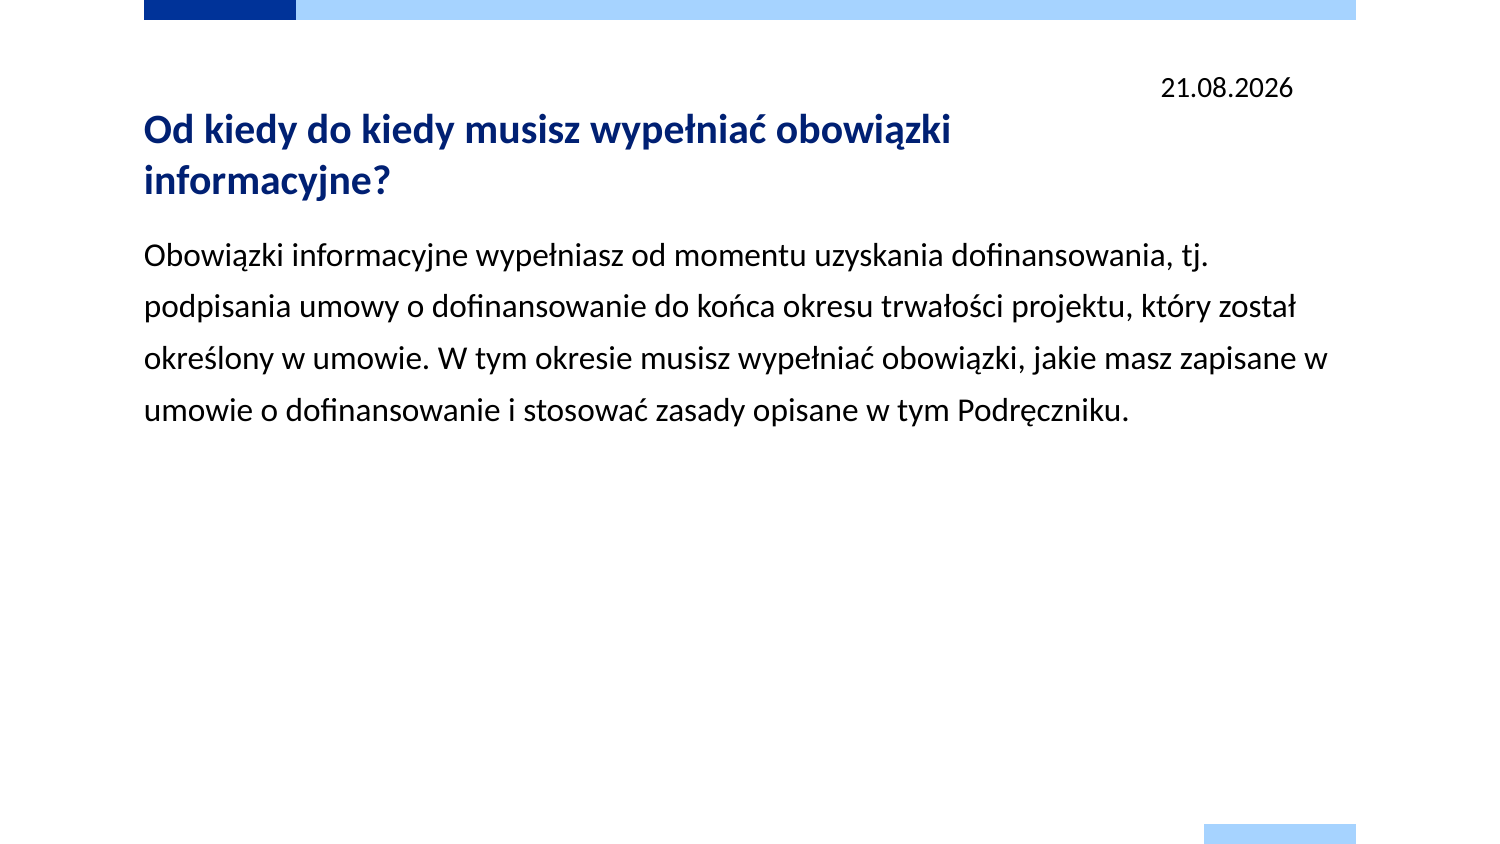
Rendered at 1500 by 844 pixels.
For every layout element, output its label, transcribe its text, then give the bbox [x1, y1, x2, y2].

text_box 02.07.2024 [1145, 60, 1347, 102]
list Obowiązki informacyjne wypełniasz od momentu uzyskania dofinansowania, tj. podpisania umowy o dofinansowanie do końca okresu trwałości projektu, który został określony w umowie. W tym okresie musisz wypełniać obowiązki, jakie masz zapisane w umowie o dofinansowanie i stosować zasady opisane w tym Podręczniku. [143, 220, 1357, 744]
title Od kiedy do kiedy musisz wypełniać obowiązki informacyjne? [143, 100, 1357, 220]
